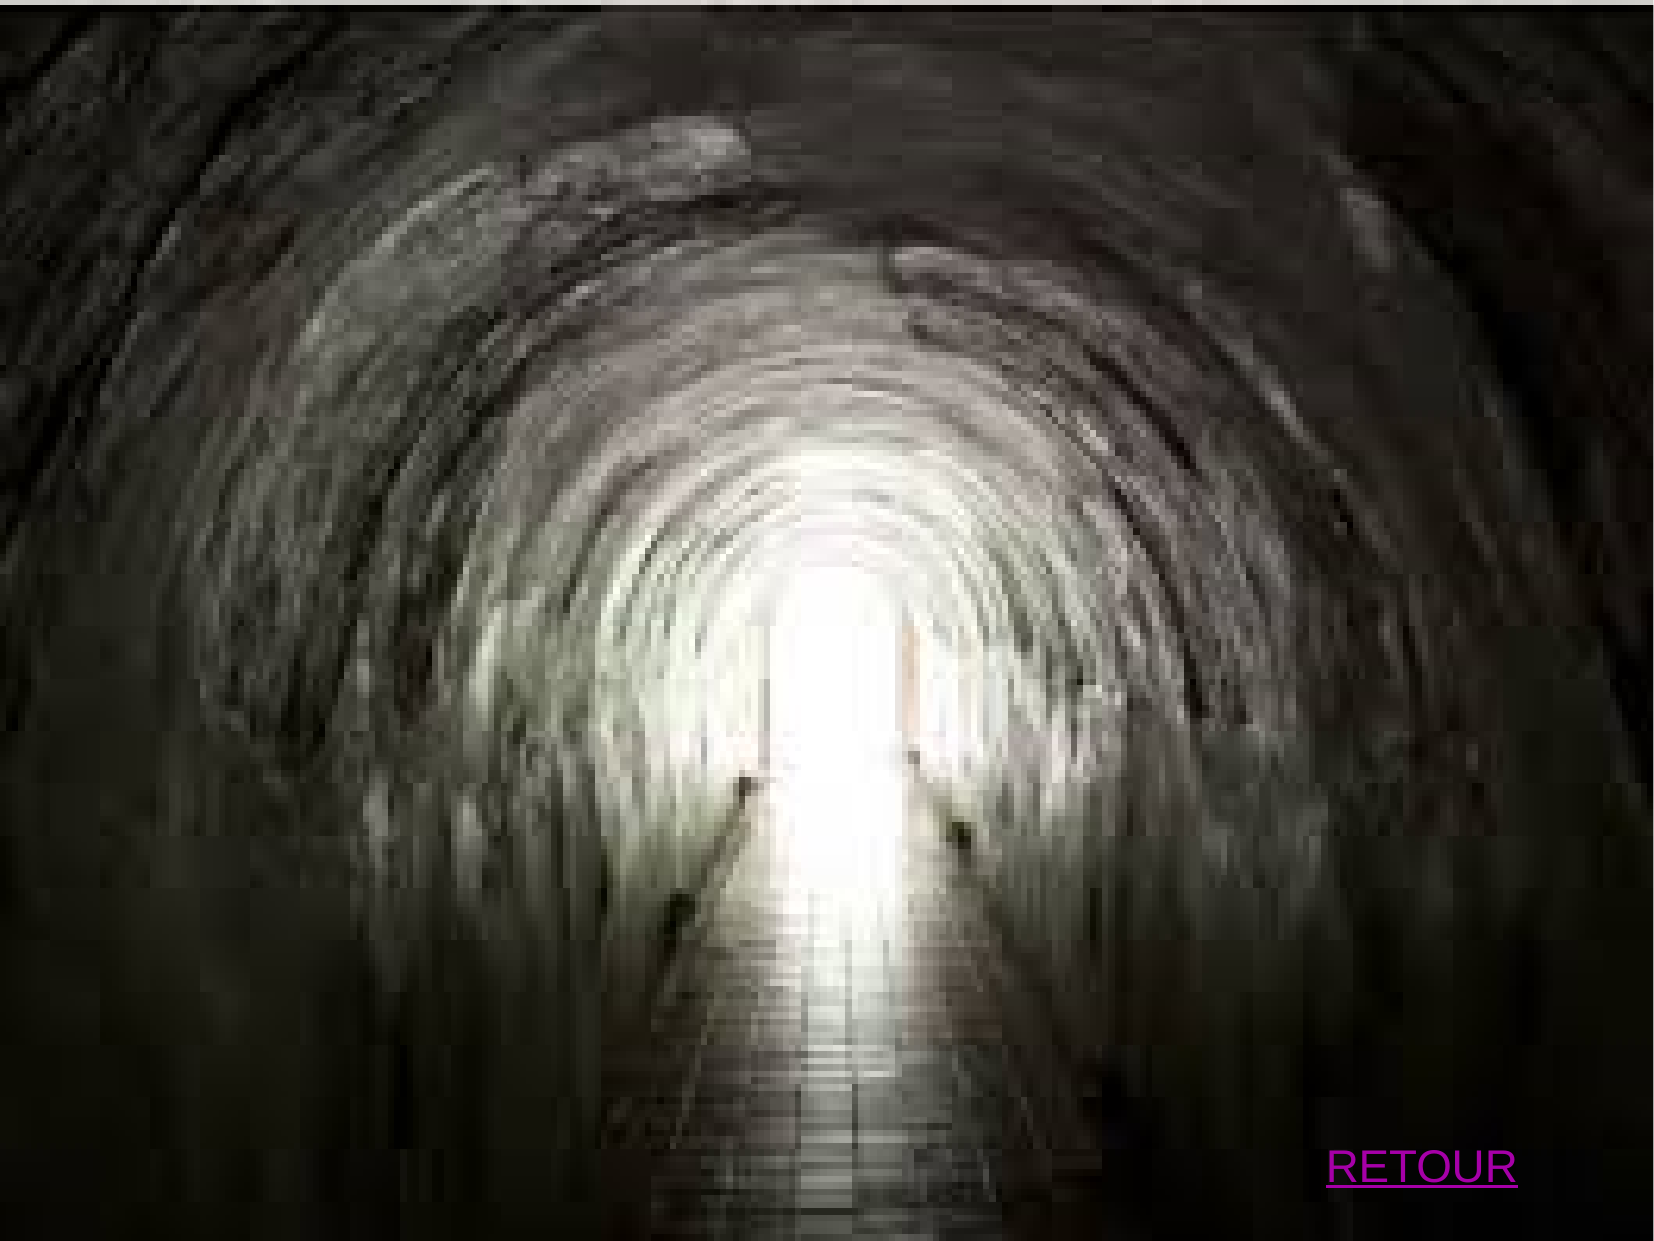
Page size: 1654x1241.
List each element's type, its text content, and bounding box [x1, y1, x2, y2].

picture [0, 0, 1654, 1241]
text_box RETOUR [1311, 1133, 1619, 1200]
